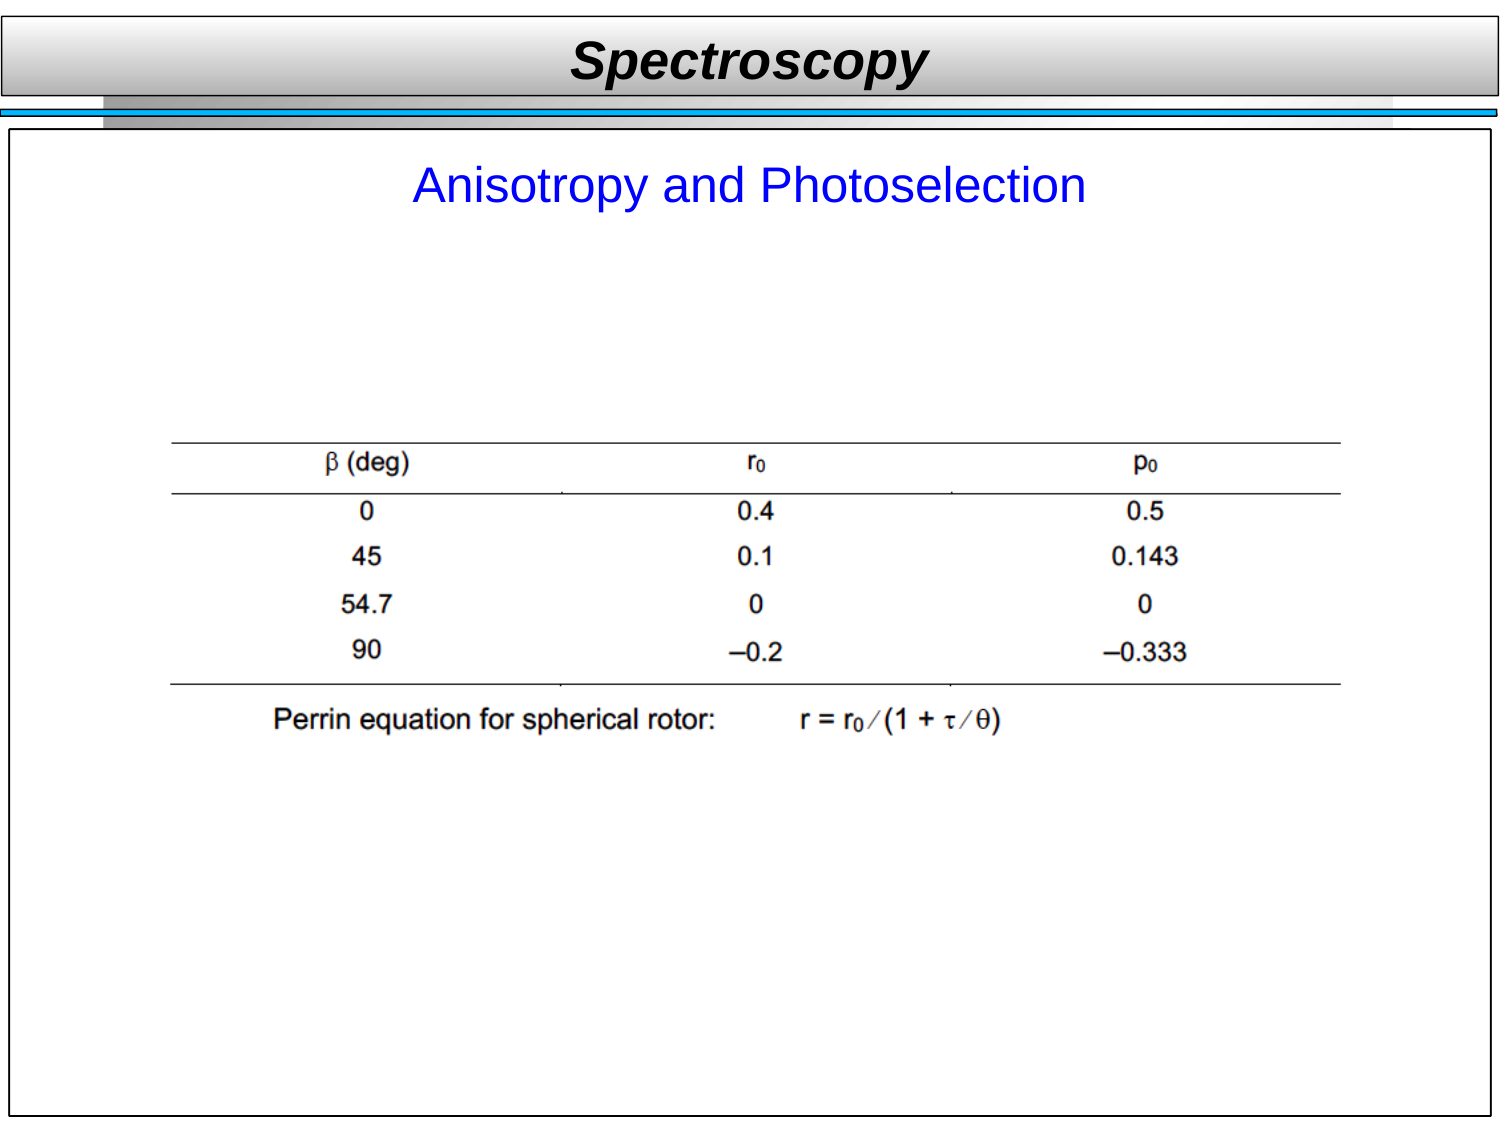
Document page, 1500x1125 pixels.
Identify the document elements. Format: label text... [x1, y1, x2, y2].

picture [161, 424, 1361, 749]
text_box Spectroscopy [1, 16, 1499, 96]
text_box [0, 109, 1497, 117]
text_box [9, 129, 1491, 1116]
title Anisotropy and Photoselection [112, 132, 1388, 233]
